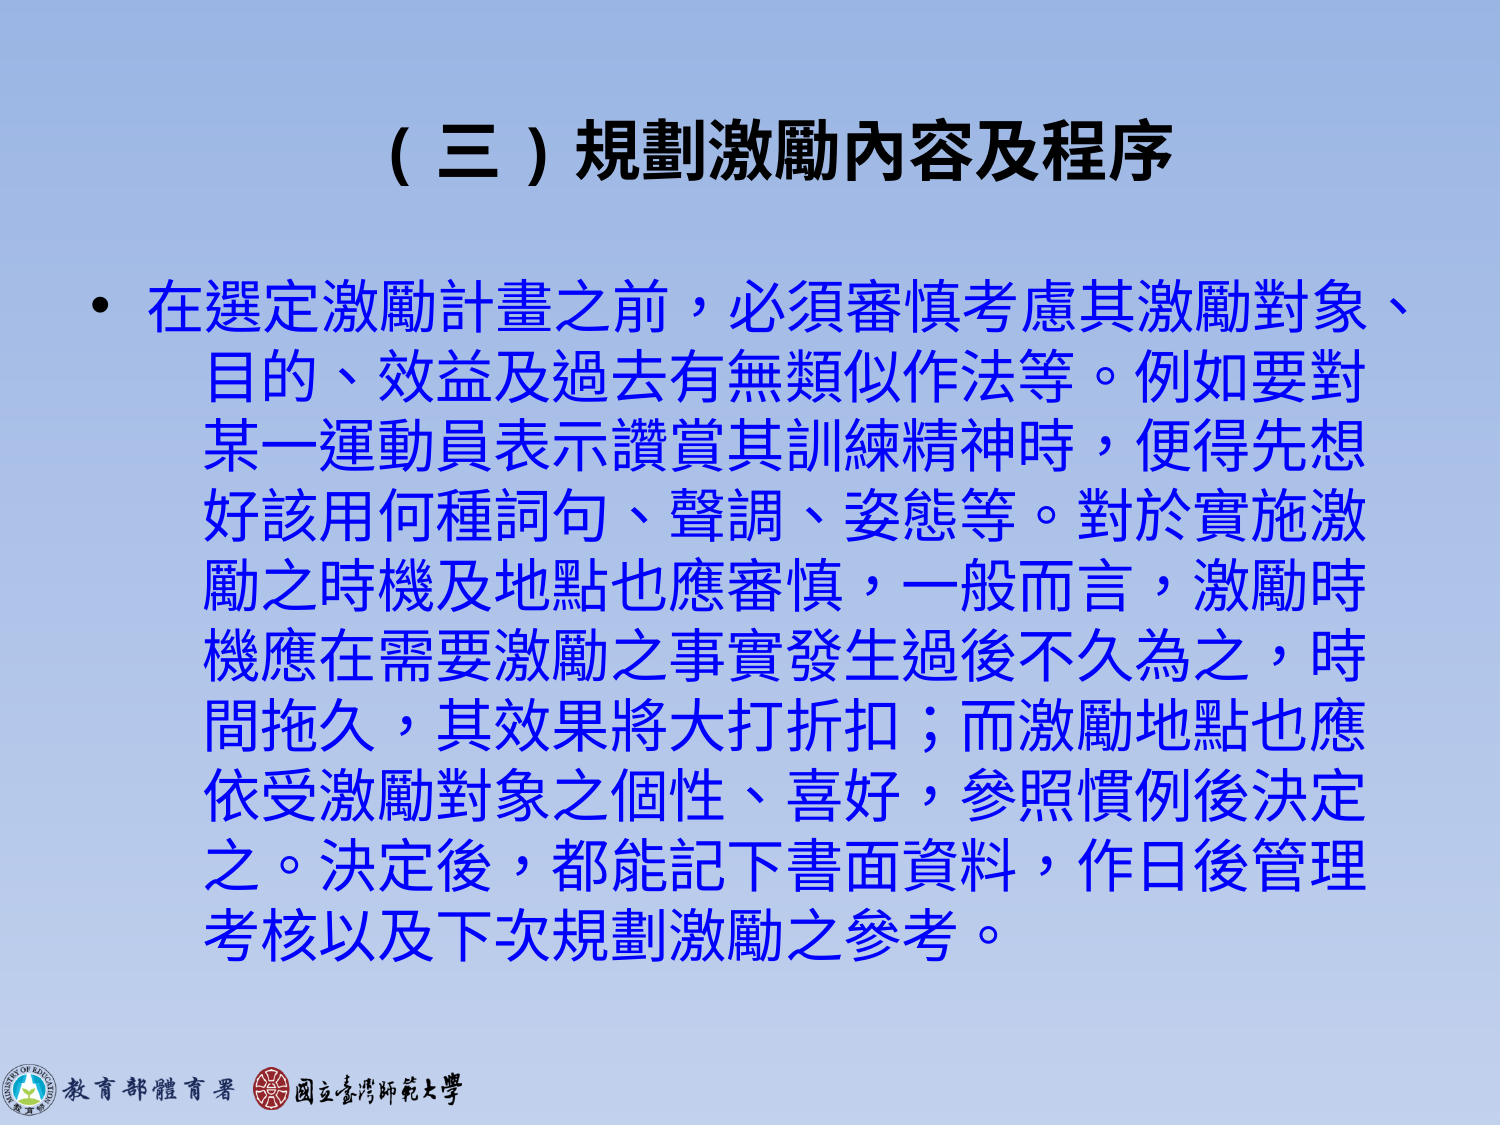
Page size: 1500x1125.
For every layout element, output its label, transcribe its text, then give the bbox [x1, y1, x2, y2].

title (三)規劃激勵內容及程序 [75, 45, 1426, 233]
list 在選定激勵計畫之前，必須審慎考慮其激勵對象、目的、效益及過去有無類似作法等。例如要對某一運動員表示讚賞其訓練精神時，便得先想好該用何種詞句、聲調、姿態等。對於實施激勵之時機及地點也應審慎，一般而言，激勵時機應在需要激勵之事實發生過後不久為之，時間拖久，其效果將大打折扣；而激勵地點也應依受激勵對象之個性、喜好，參照慣例後決定之。決定後，都能記下書面資料，作日後管理考核以及下次規劃激勵之參考。 [75, 262, 1426, 1005]
